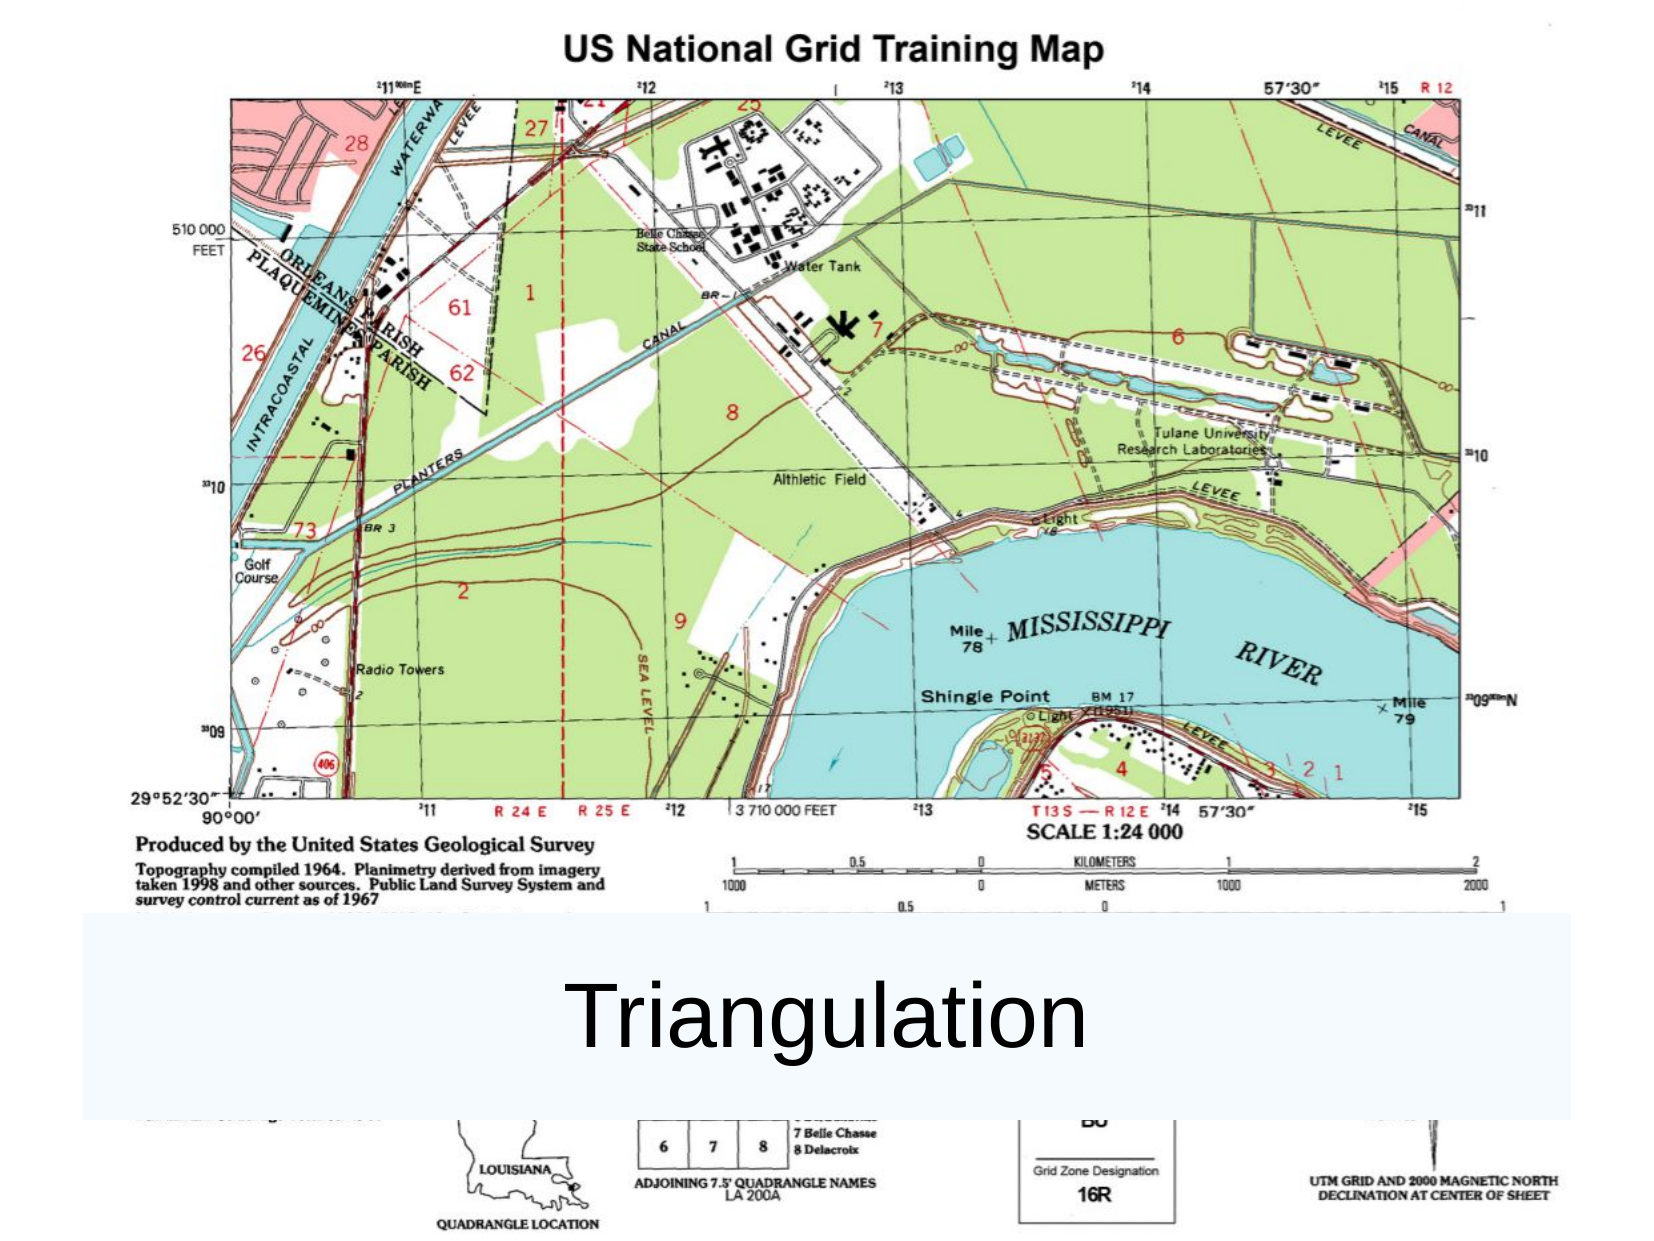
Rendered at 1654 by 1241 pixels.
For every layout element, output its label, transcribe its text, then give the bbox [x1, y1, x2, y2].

picture [0, 0, 1654, 1241]
title Triangulation [82, 912, 1571, 1120]
